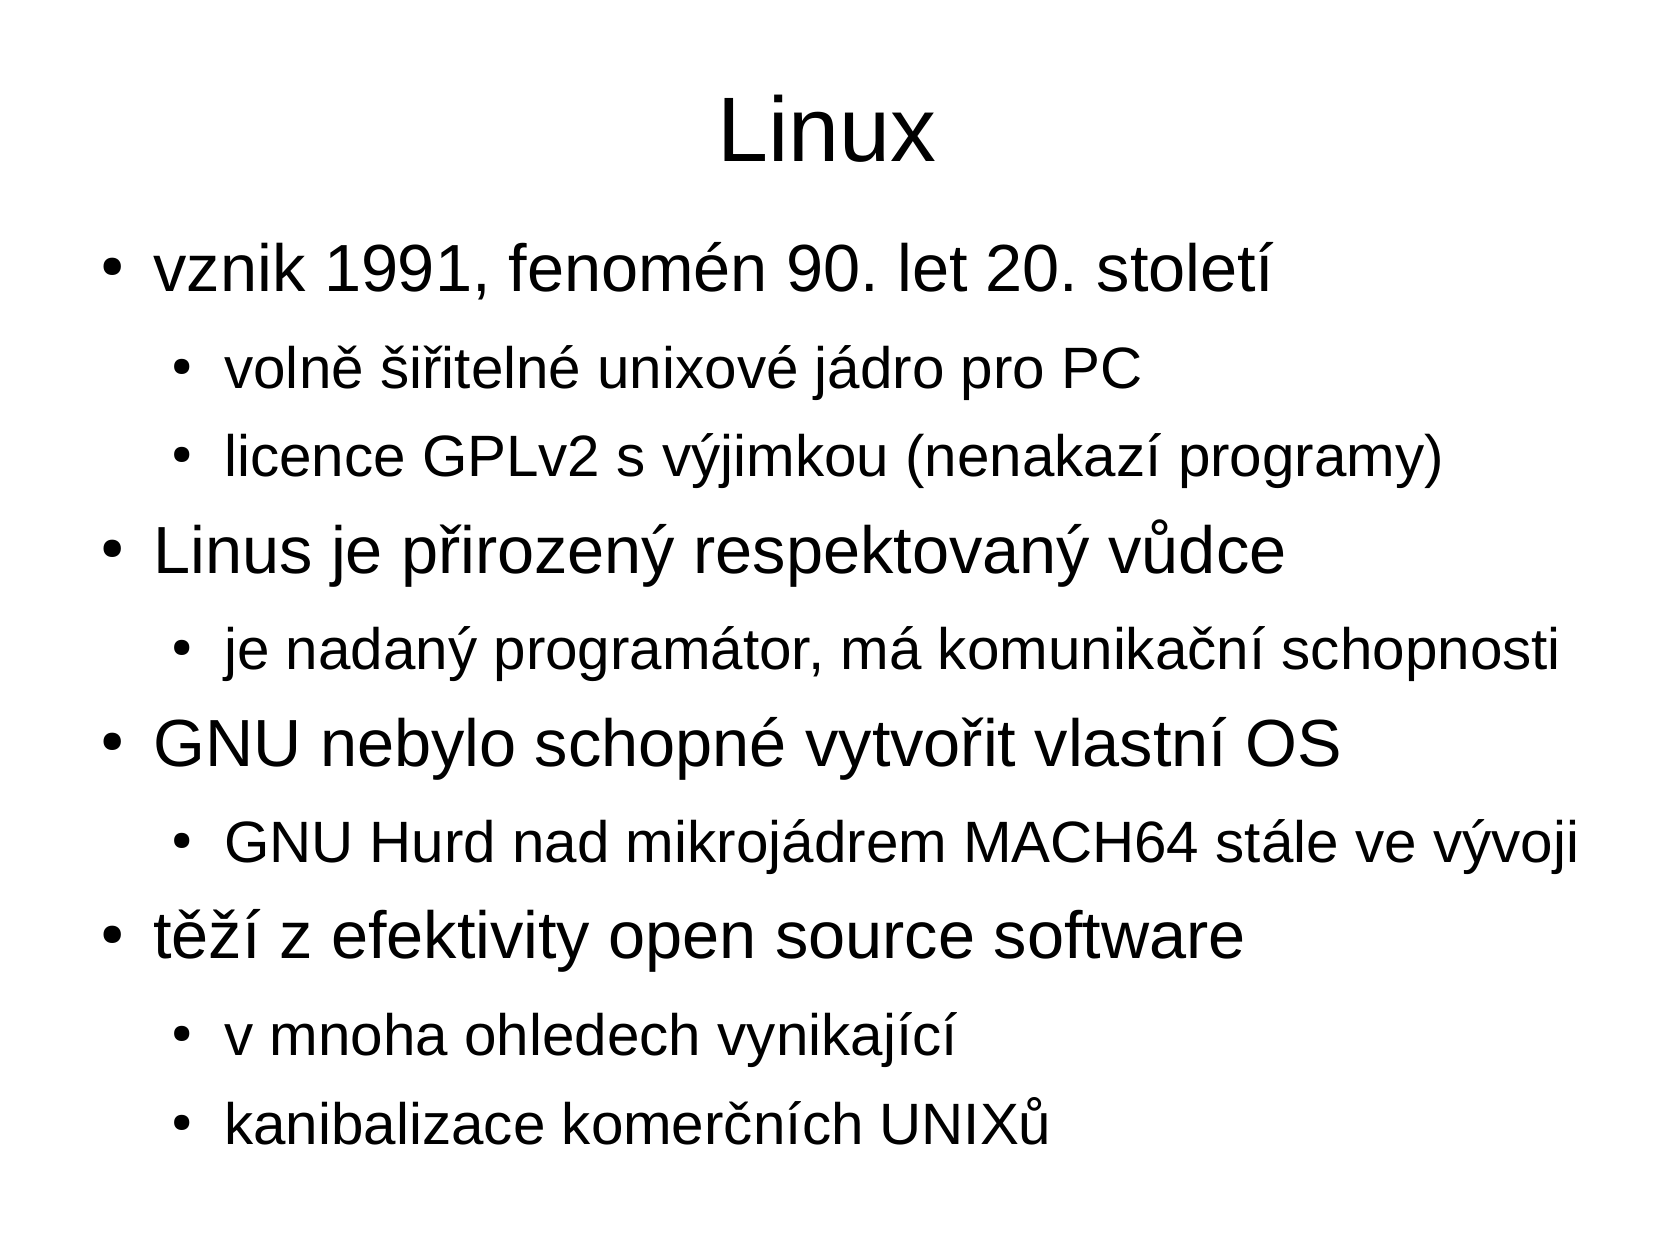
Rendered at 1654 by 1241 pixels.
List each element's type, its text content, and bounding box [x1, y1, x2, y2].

list vznik 1991, fenomén 90. let 20. století volně šiřitelné unixové jádro pro PC licence GPLv2 s výjimkou (nenakazí programy) Linus je přirozený respektovaný vůdce je nadaný programátor, má komunikační schopnosti GNU nebylo schopné vytvořit vlastní OS GNU Hurd nad mikrojádrem MACH64 stále ve vývoji těží z efektivity open source software v mnoha ohledech vynikající kanibalizace komerčních UNIXů [82, 231, 1625, 1157]
title Linux [82, 33, 1571, 226]
